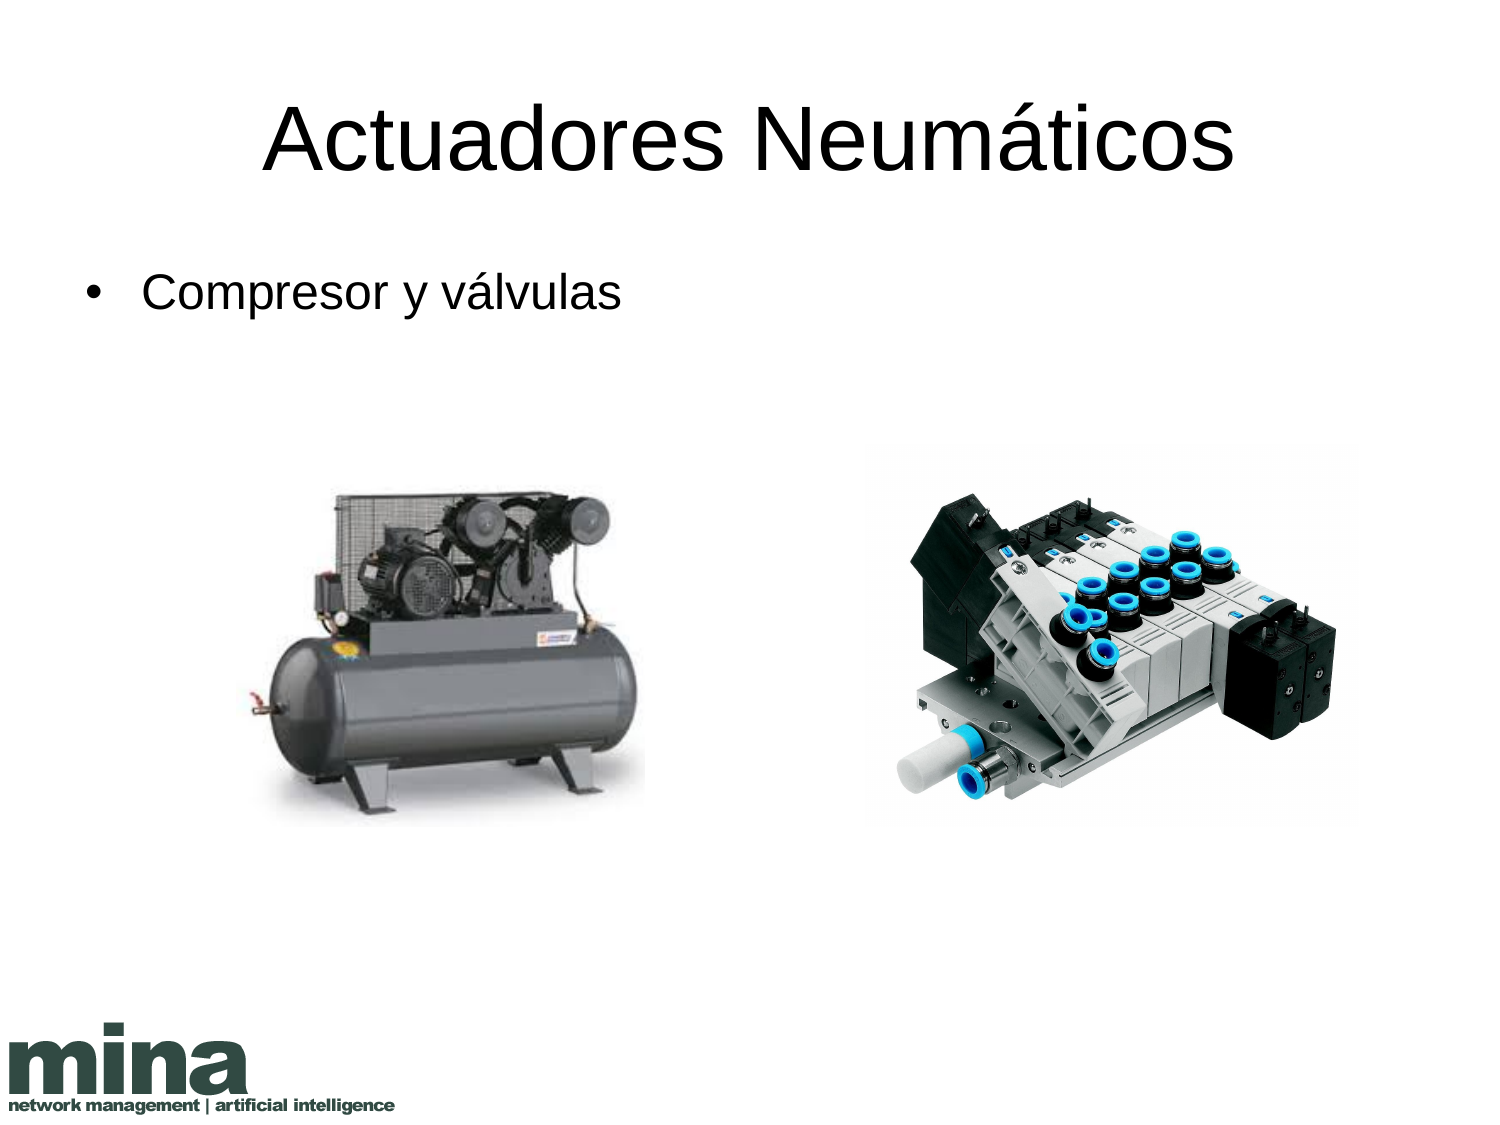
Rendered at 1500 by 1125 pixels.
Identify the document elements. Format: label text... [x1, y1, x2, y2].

picture [0, 1016, 402, 1119]
picture [236, 472, 645, 827]
title Actuadores Neumáticos [75, 45, 1426, 233]
picture [865, 444, 1359, 827]
list Compresor y válvulas [70, 261, 1447, 1005]
